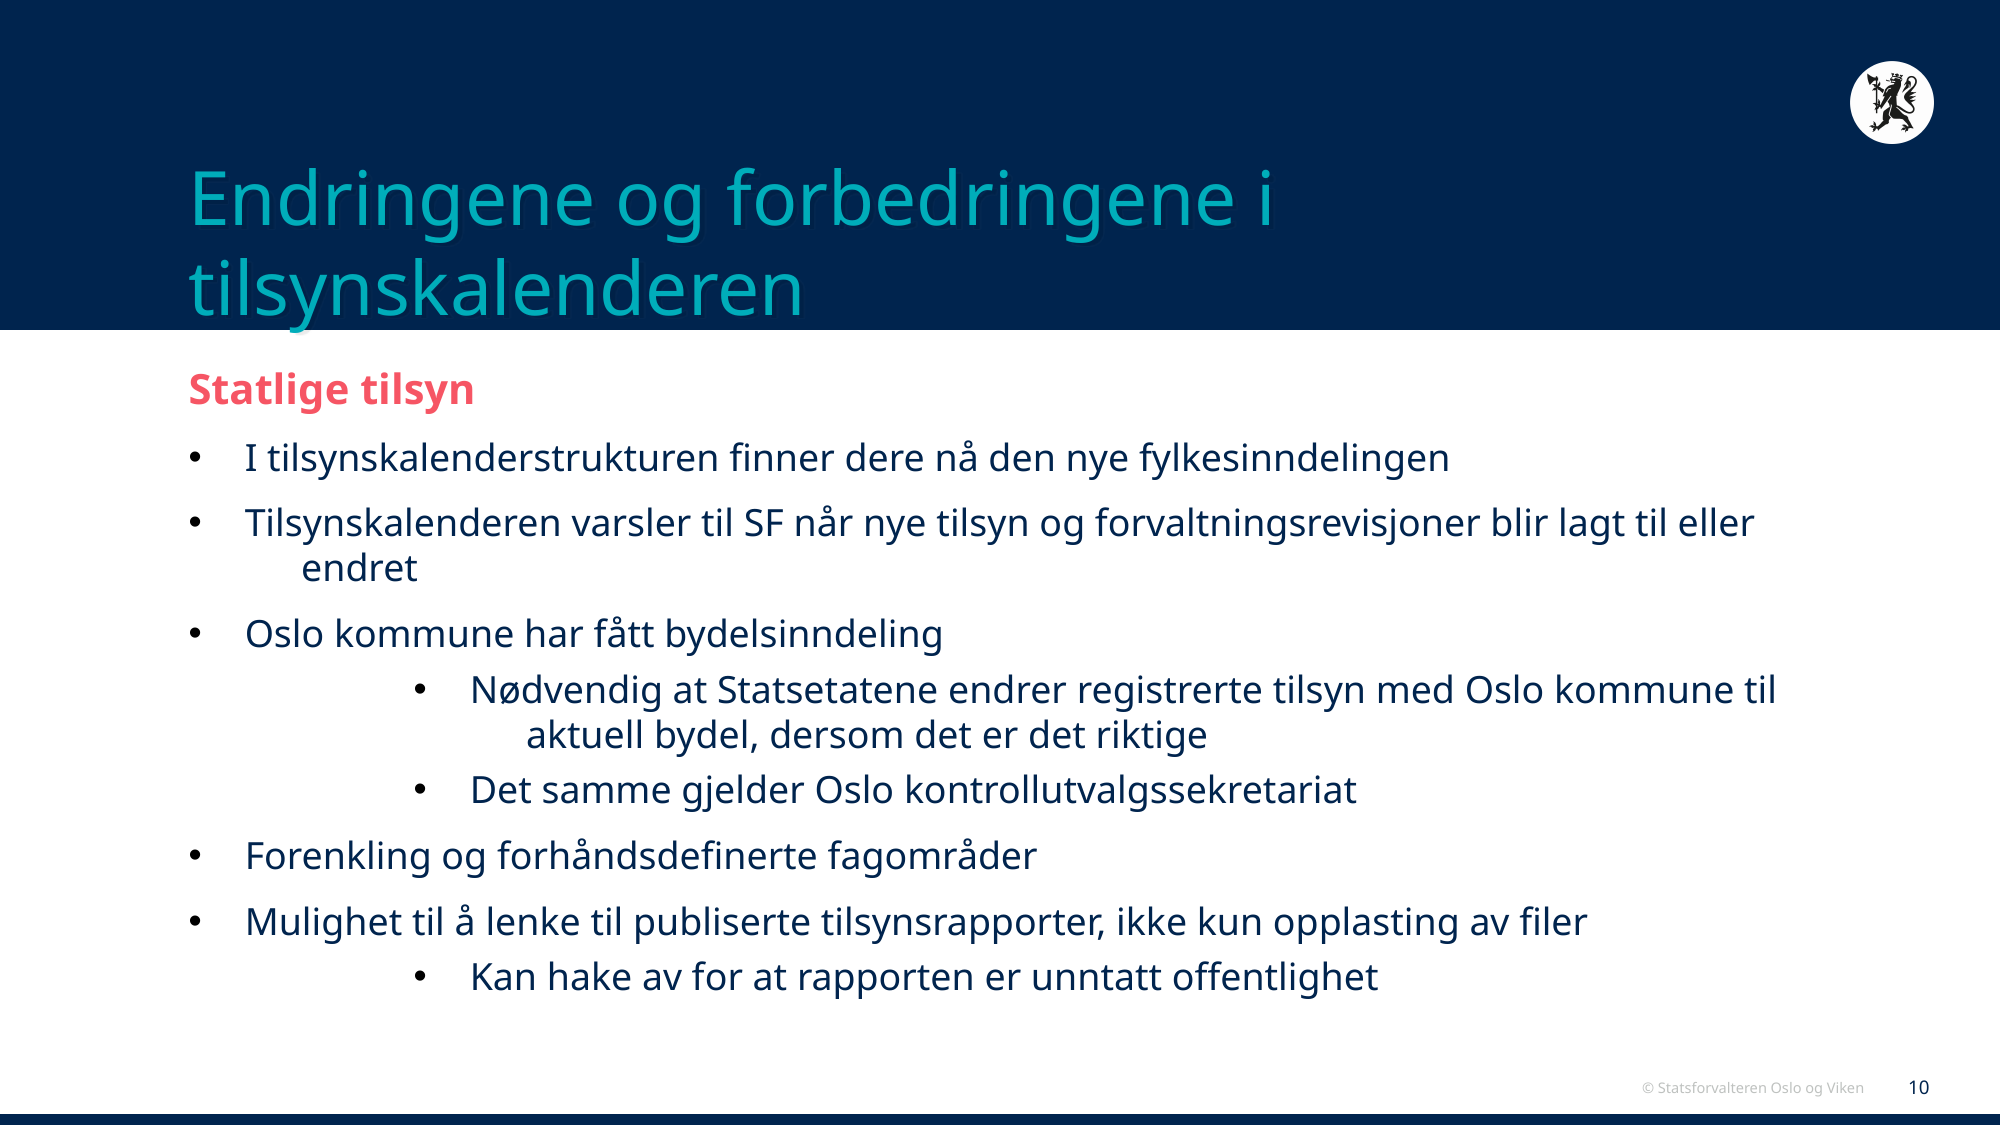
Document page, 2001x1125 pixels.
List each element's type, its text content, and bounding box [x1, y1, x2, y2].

title Endringene og forbedringene i tilsynskalenderen [173, 143, 1827, 320]
list Statlige tilsyn I tilsynskalenderstrukturen finner dere nå den nye fylkesinndelingen Tilsynskalenderen varsler til SF når nye tilsyn og forvaltningsrevisjoner blir lagt til eller endret Oslo kommune har fått bydelsinndeling Nødvendig at Statsetatene endrer registrerte tilsyn med Oslo kommune til aktuell bydel, dersom det er det riktige Det samme gjelder Oslo kontrollutvalgssekretariat Forenkling og forhåndsdefinerte fagområder Mulighet til å lenke til publiserte tilsynsrapporter, ikke kun opplasting av filer Kan hake av for at rapporten er unntatt offentlighet [173, 355, 1827, 1036]
